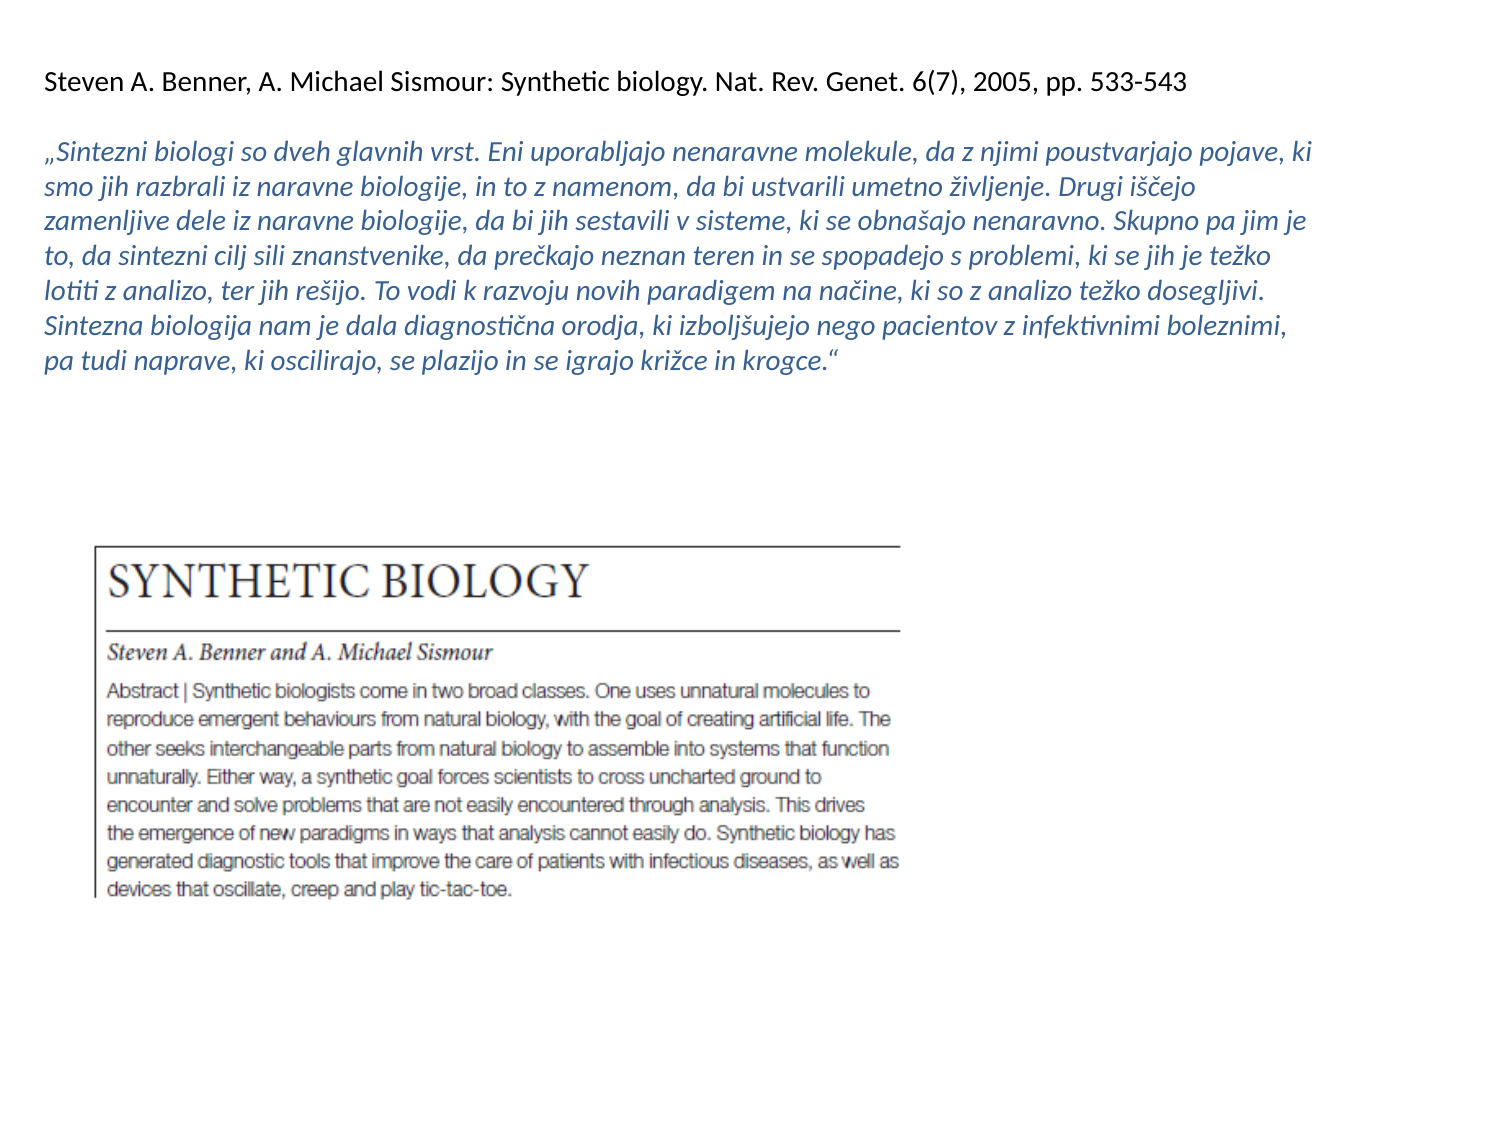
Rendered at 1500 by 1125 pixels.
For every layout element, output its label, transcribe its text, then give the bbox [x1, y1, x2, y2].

text_box Steven A. Benner, A. Michael Sismour: Synthetic biology. Nat. Rev. Genet. 6(7), 2005, pp. 533-543 „Sintezni biologi so dveh glavnih vrst. Eni uporabljajo nenaravne molekule, da z njimi poustvarjajo pojave, ki smo jih razbrali iz naravne biologije, in to z namenom, da bi ustvarili umetno življenje. Drugi iščejo zamenljive dele iz naravne biologije, da bi jih sestavili v sisteme, ki se obnašajo nenaravno. Skupno pa jim je to, da sintezni cilj sili znanstvenike, da prečkajo neznan teren in se spopadejo s problemi, ki se jih je težko lotiti z analizo, ter jih rešijo. To vodi k razvoju novih paradigem na načine, ki so z analizo težko dosegljivi. Sintezna biologija nam je dala diagnostična orodja, ki izboljšujejo nego pacientov z infektivnimi boleznimi, pa tudi naprave, ki oscilirajo, se plazijo in se igrajo križce in krogce.“ [29, 54, 1329, 384]
picture [0, 468, 947, 916]
